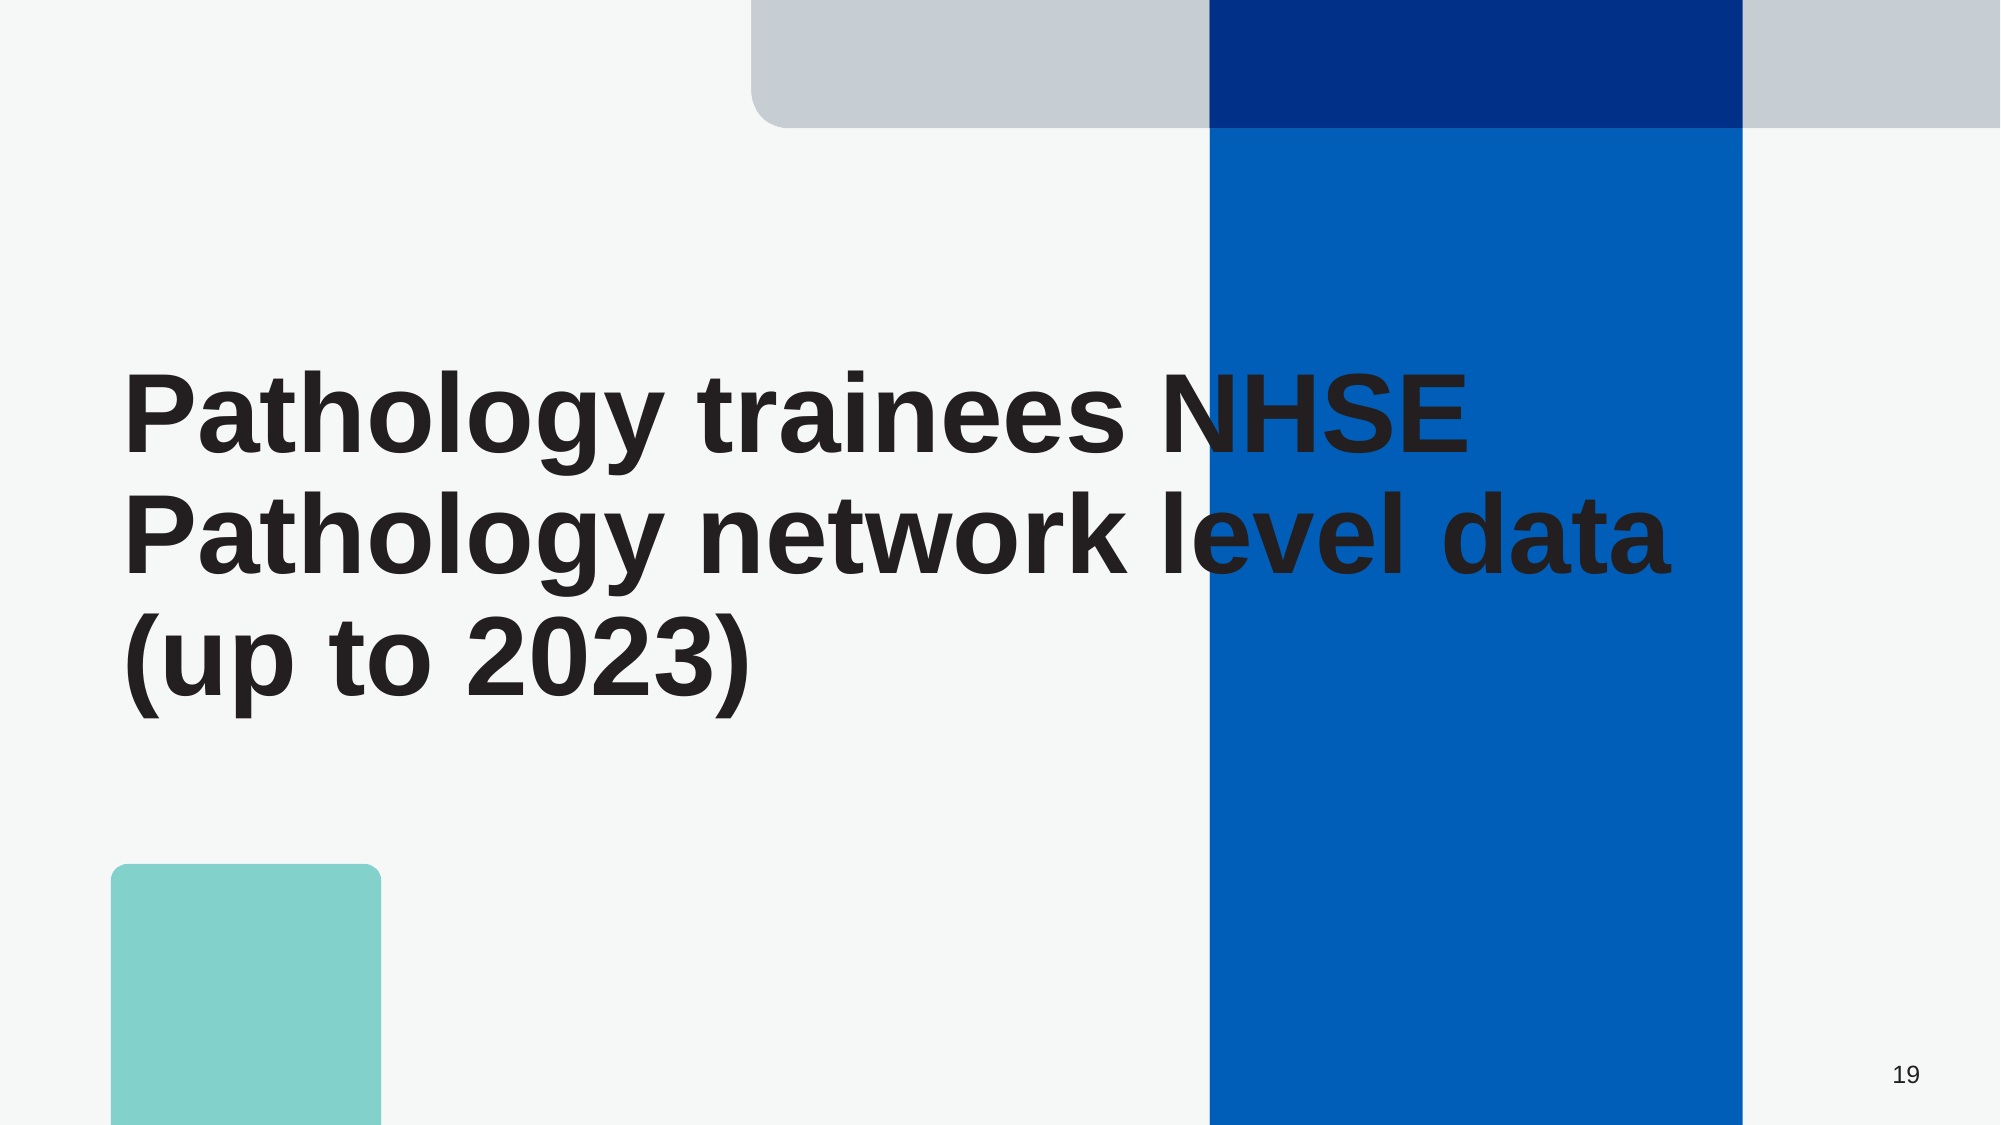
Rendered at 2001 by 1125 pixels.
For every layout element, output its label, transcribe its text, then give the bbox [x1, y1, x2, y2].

title Pathology trainees NHSE Pathology network level data (up to 2023) [122, 329, 1208, 548]
